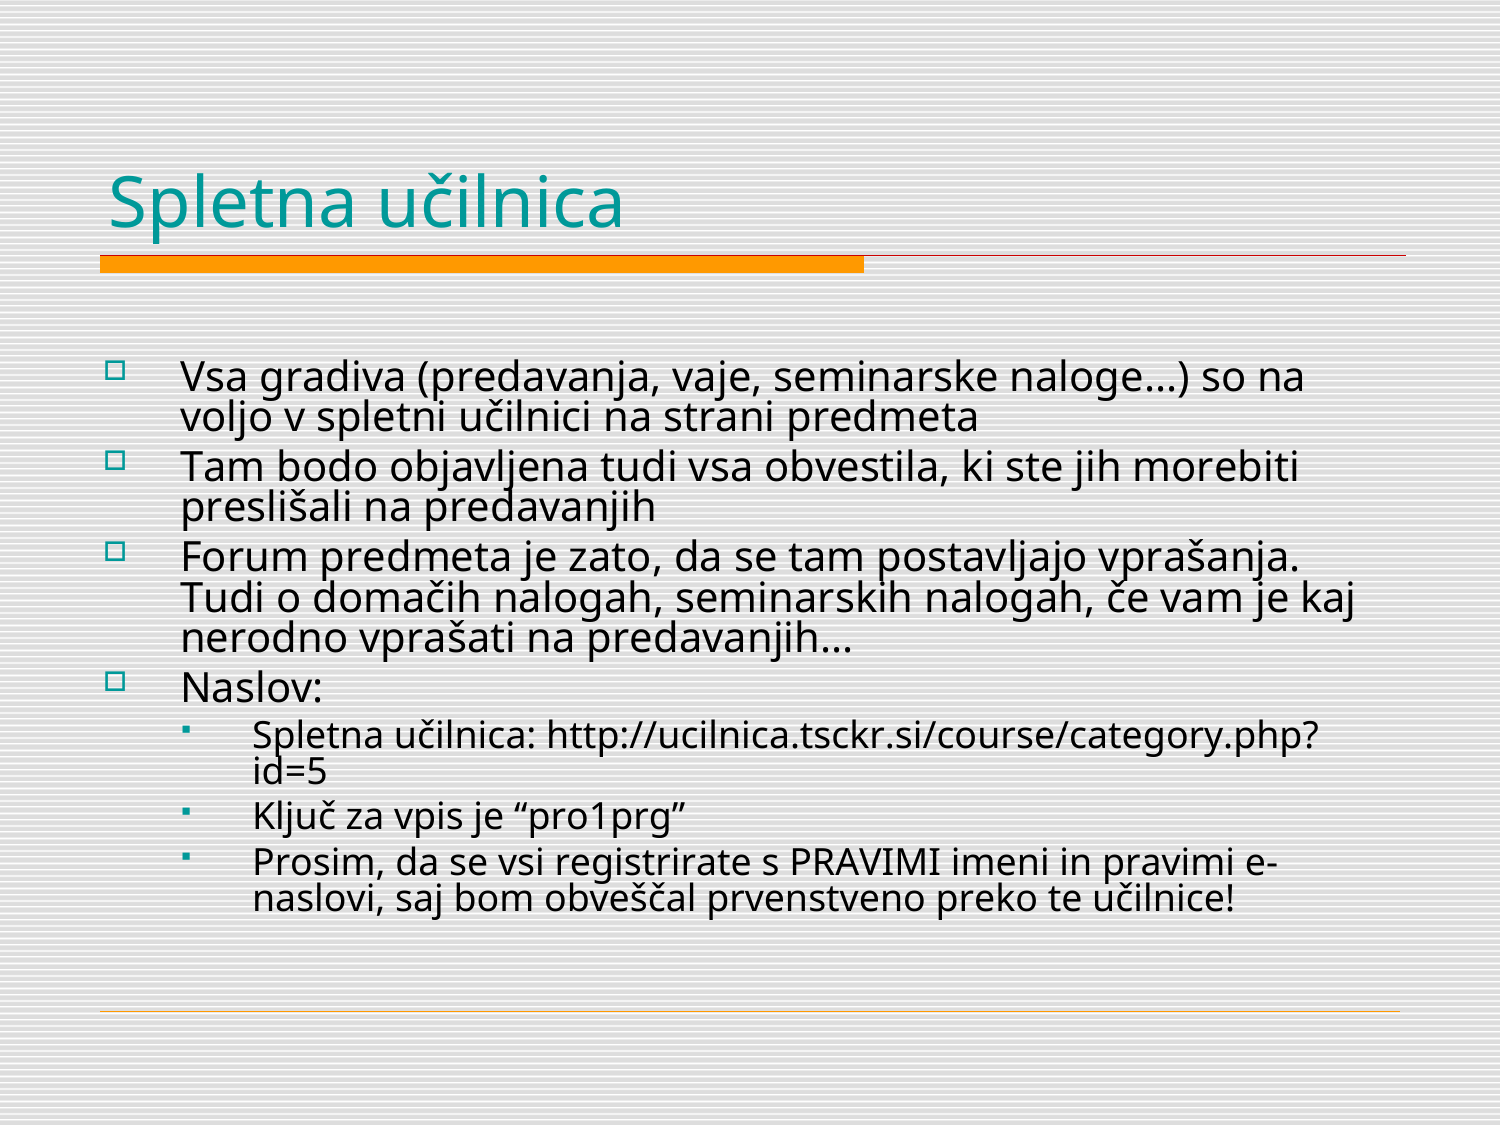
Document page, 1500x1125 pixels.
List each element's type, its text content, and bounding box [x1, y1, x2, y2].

list Vsa gradiva (predavanja, vaje, seminarske naloge...) so na voljo v spletni učilnici na strani predmeta Tam bodo objavljena tudi vsa obvestila, ki ste jih morebiti preslišali na predavanjih Forum predmeta je zato, da se tam postavljajo vprašanja. Tudi o domačih nalogah, seminarskih nalogah, če vam je kaj nerodno vprašati na predavanjih... Naslov: Spletna učilnica: http://ucilnica.tsckr.si/course/category.php?id=5 Ključ za vpis je “pro1prg” Prosim, da se vsi registrirate s PRAVIMI imeni in pravimi e-naslovi, saj bom obveščal prvenstveno preko te učilnice! [88, 290, 1401, 991]
title Spletna učilnica [94, 49, 1407, 250]
picture [0, 0, 1500, 1125]
